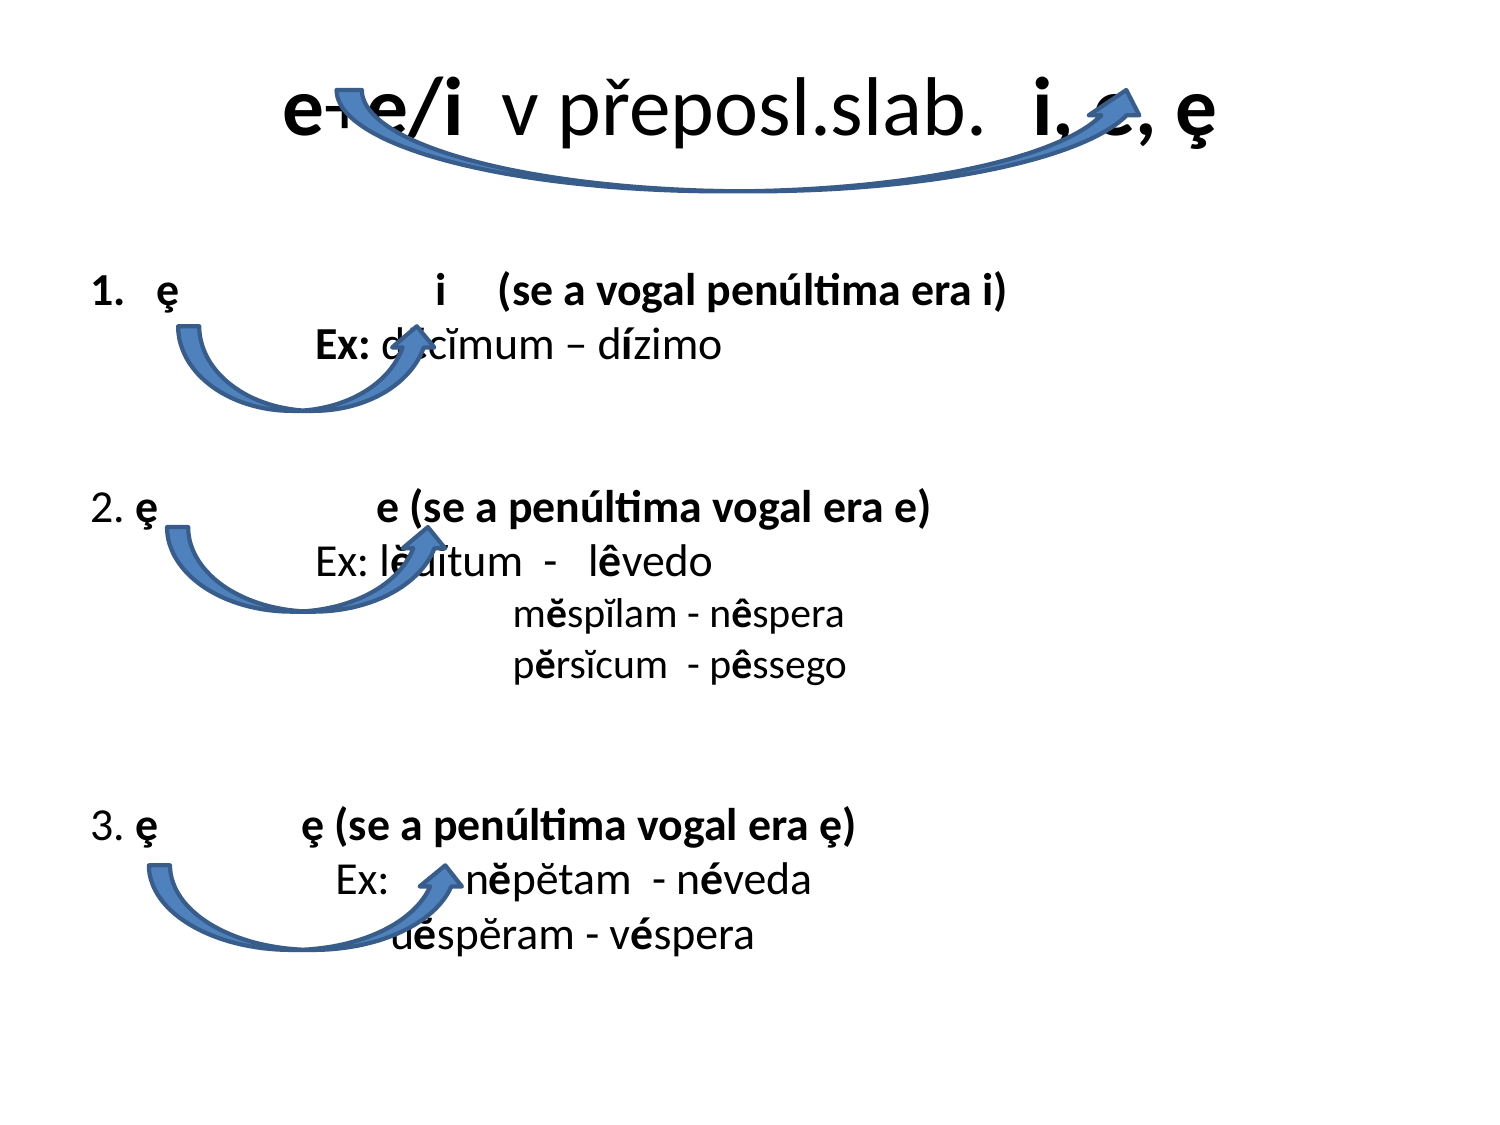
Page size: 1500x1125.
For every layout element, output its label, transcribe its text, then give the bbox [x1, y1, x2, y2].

list 1. ȩ i (se a vogal penúltima era i) Ex: dĕcĭmum – dízimo 2. ȩ e (se a penúltima vogal era e) Ex: lĕuĭtum - lêvedo mĕspĭlam - nêspera pĕrsĭcum - pêssego 3. ȩ ȩ (se a penúltima vogal era ȩ) Ex: nĕpĕtam - néveda uĕspĕram - véspera [75, 262, 1426, 1005]
text_box [178, 326, 435, 411]
text_box [336, 90, 1140, 192]
title e+e/i v přeposl.slab. i, e, ȩ [75, 45, 1426, 233]
text_box [148, 865, 462, 950]
text_box [167, 527, 446, 612]
